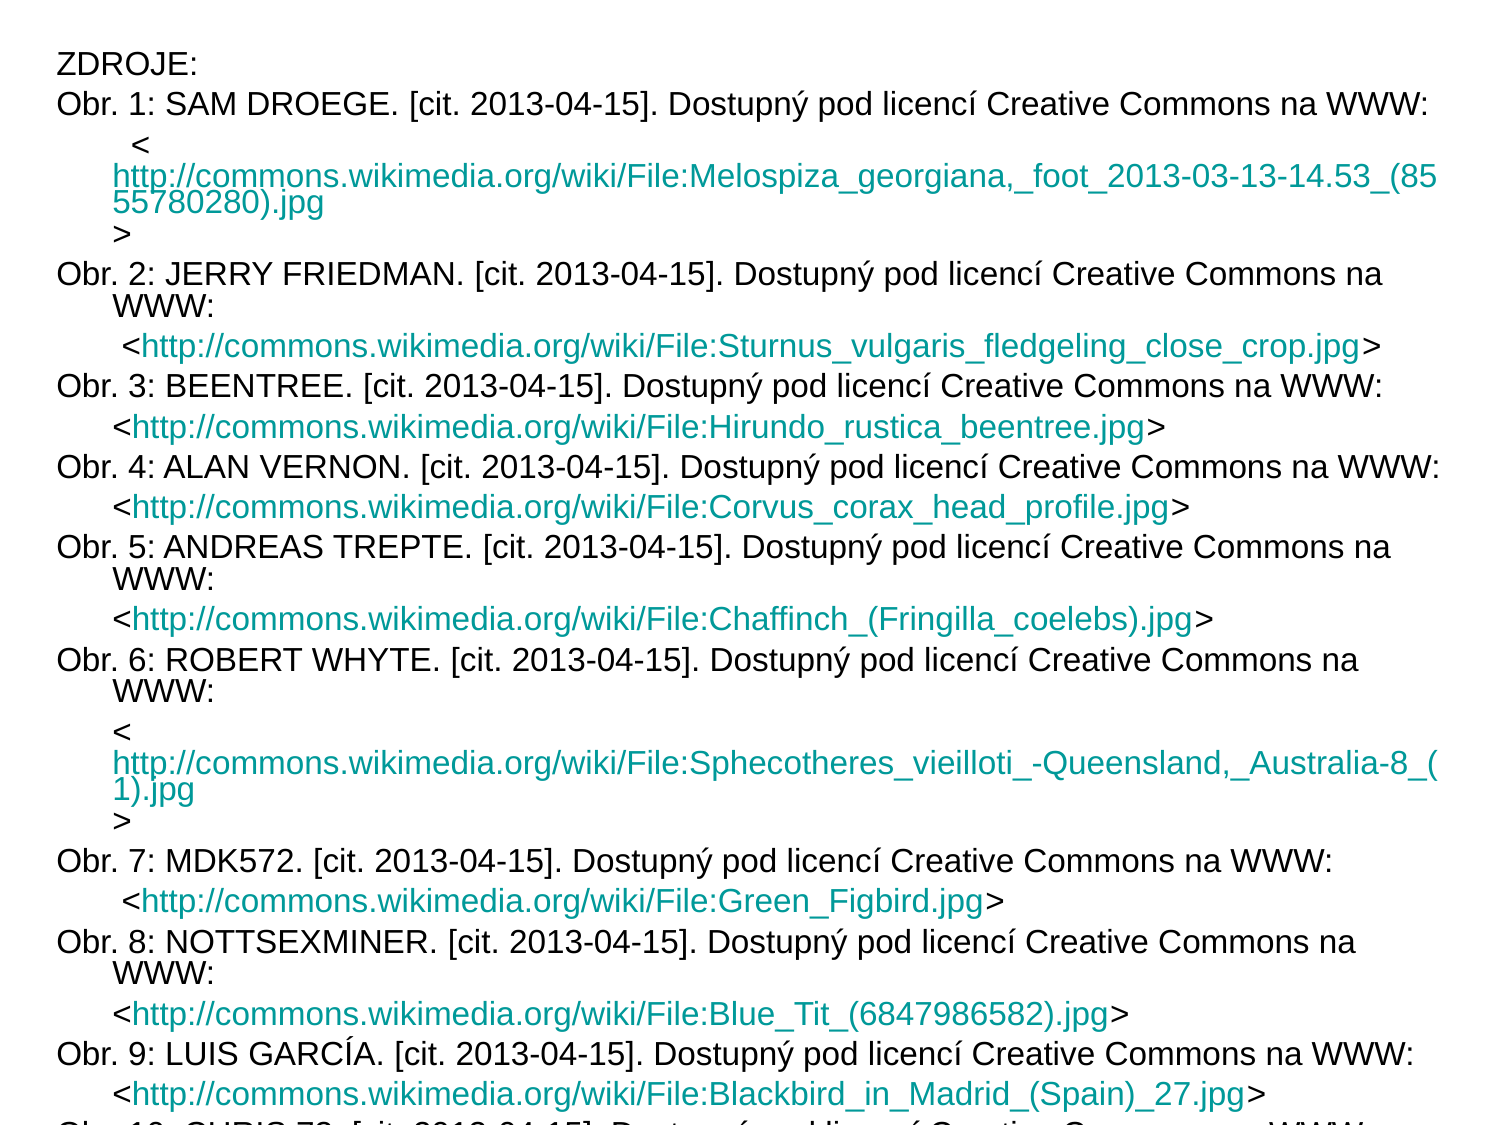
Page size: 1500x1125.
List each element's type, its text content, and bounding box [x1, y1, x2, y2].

list ZDROJE: Obr. 1: SAM DROEGE. [cit. 2013-04-15]. Dostupný pod licencí Creative Commons na WWW: <http://commons.wikimedia.org/wiki/File:Melospiza_georgiana,_foot_2013-03-13-14.53_(8555780280).jpg> Obr. 2: JERRY FRIEDMAN. [cit. 2013-04-15]. Dostupný pod licencí Creative Commons na WWW: <http://commons.wikimedia.org/wiki/File:Sturnus_vulgaris_fledgeling_close_crop.jpg> Obr. 3: BEENTREE. [cit. 2013-04-15]. Dostupný pod licencí Creative Commons na WWW: <http://commons.wikimedia.org/wiki/File:Hirundo_rustica_beentree.jpg> Obr. 4: ALAN VERNON. [cit. 2013-04-15]. Dostupný pod licencí Creative Commons na WWW: <http://commons.wikimedia.org/wiki/File:Corvus_corax_head_profile.jpg> Obr. 5: ANDREAS TREPTE. [cit. 2013-04-15]. Dostupný pod licencí Creative Commons na WWW: <http://commons.wikimedia.org/wiki/File:Chaffinch_(Fringilla_coelebs).jpg> Obr. 6: ROBERT WHYTE. [cit. 2013-04-15]. Dostupný pod licencí Creative Commons na WWW: <http://commons.wikimedia.org/wiki/File:Sphecotheres_vieilloti_-Queensland,_Australia-8_(1).jpg> Obr. 7: MDK572. [cit. 2013-04-15]. Dostupný pod licencí Creative Commons na WWW: <http://commons.wikimedia.org/wiki/File:Green_Figbird.jpg> Obr. 8: NOTTSEXMINER. [cit. 2013-04-15]. Dostupný pod licencí Creative Commons na WWW: <http://commons.wikimedia.org/wiki/File:Blue_Tit_(6847986582).jpg> Obr. 9: LUIS GARCÍA. [cit. 2013-04-15]. Dostupný pod licencí Creative Commons na WWW: <http://commons.wikimedia.org/wiki/File:Blackbird_in_Madrid_(Spain)_27.jpg> Obr. 10: CHRIS 73. [cit. 2013-04-15]. Dostupný pod licencí Creative Commons na WWW: <http://commons.wikimedia.org/wiki/File:Raven_scavenging_on_a_dead_shark.jpg> [41, 42, 1459, 1125]
